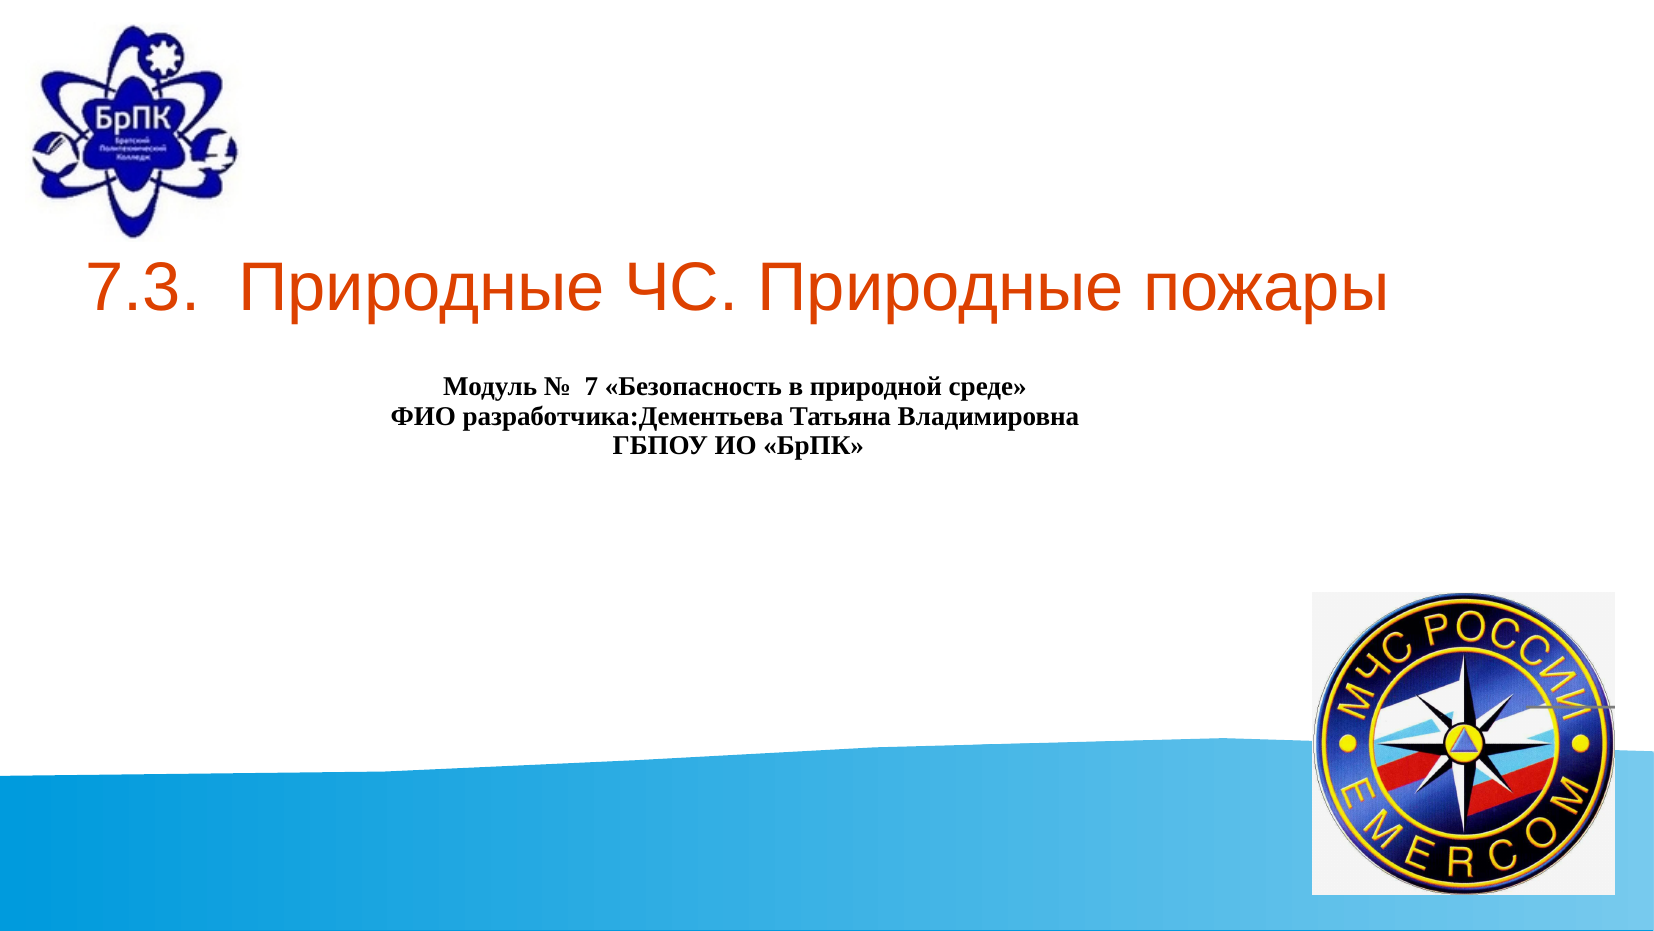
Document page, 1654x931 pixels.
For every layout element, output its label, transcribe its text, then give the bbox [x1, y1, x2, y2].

title 7.3. Природные ЧС. Природные пожары Модуль № 7 «Безопасность в природной среде» ФИО разработчика:Дементьева Татьяна Владимировна ГБПОУ ИО «БрПК» [0, 248, 1477, 461]
picture [25, 22, 245, 242]
picture [1312, 592, 1615, 895]
